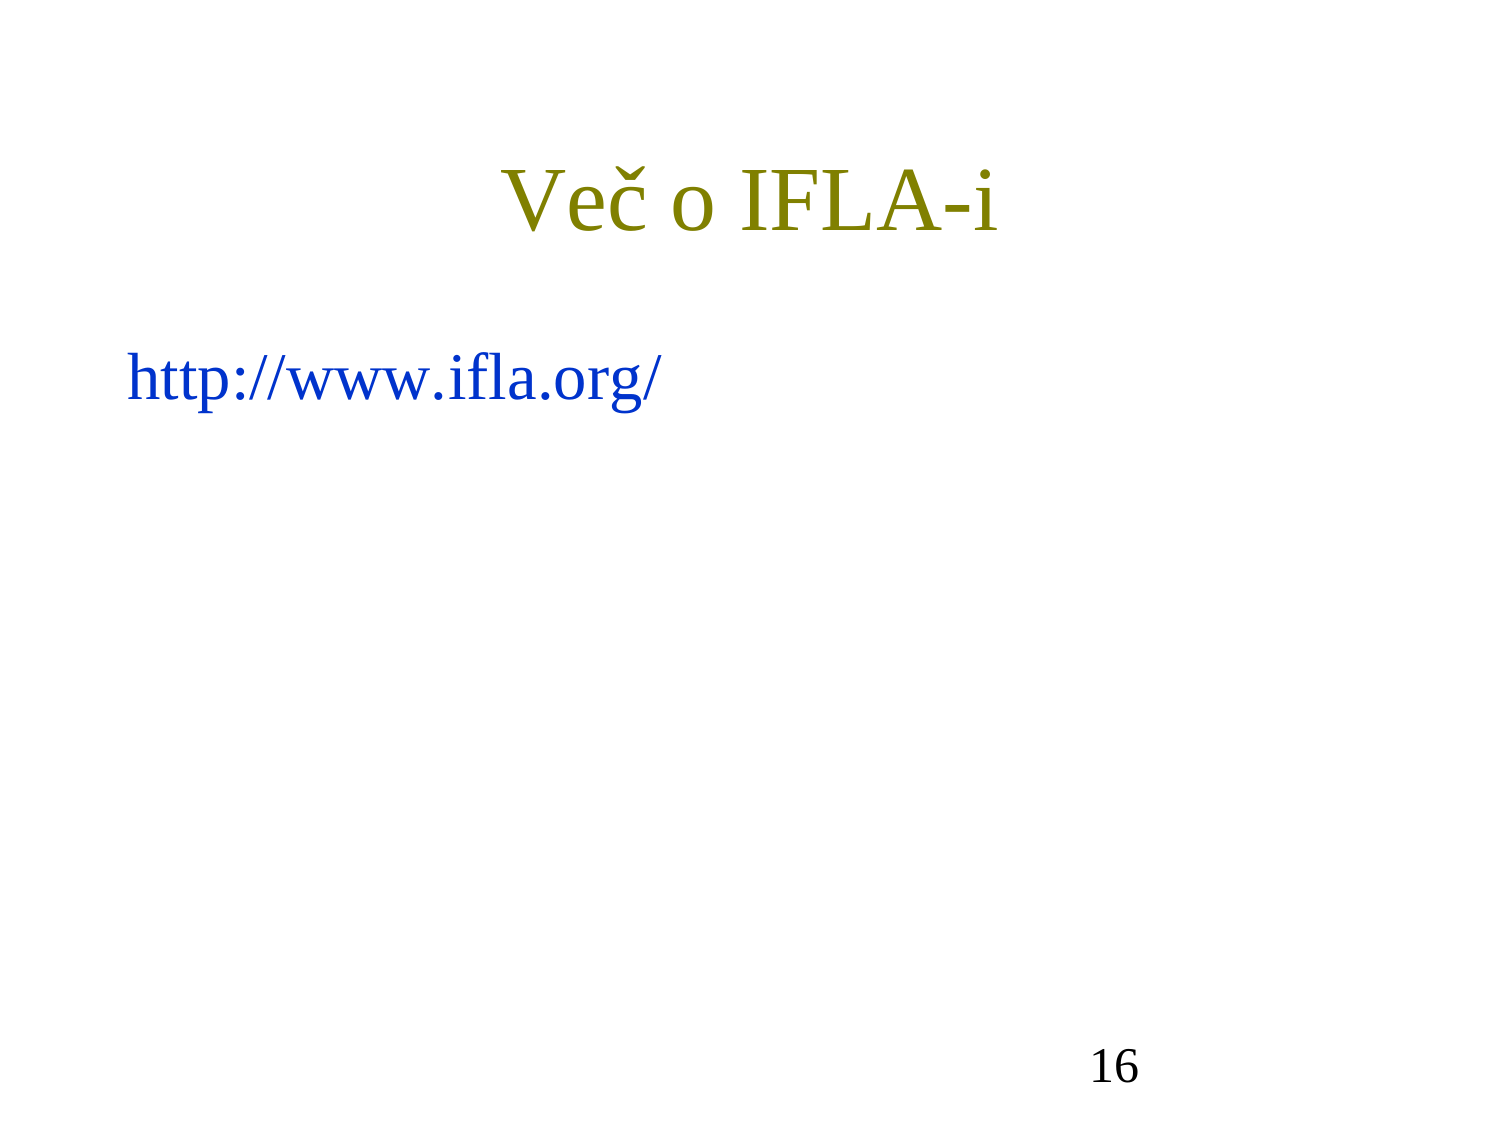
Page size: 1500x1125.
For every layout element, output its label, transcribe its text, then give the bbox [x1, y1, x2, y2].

title Več o IFLA-i [112, 99, 1388, 288]
list http://www.ifla.org/ [112, 324, 1388, 1001]
